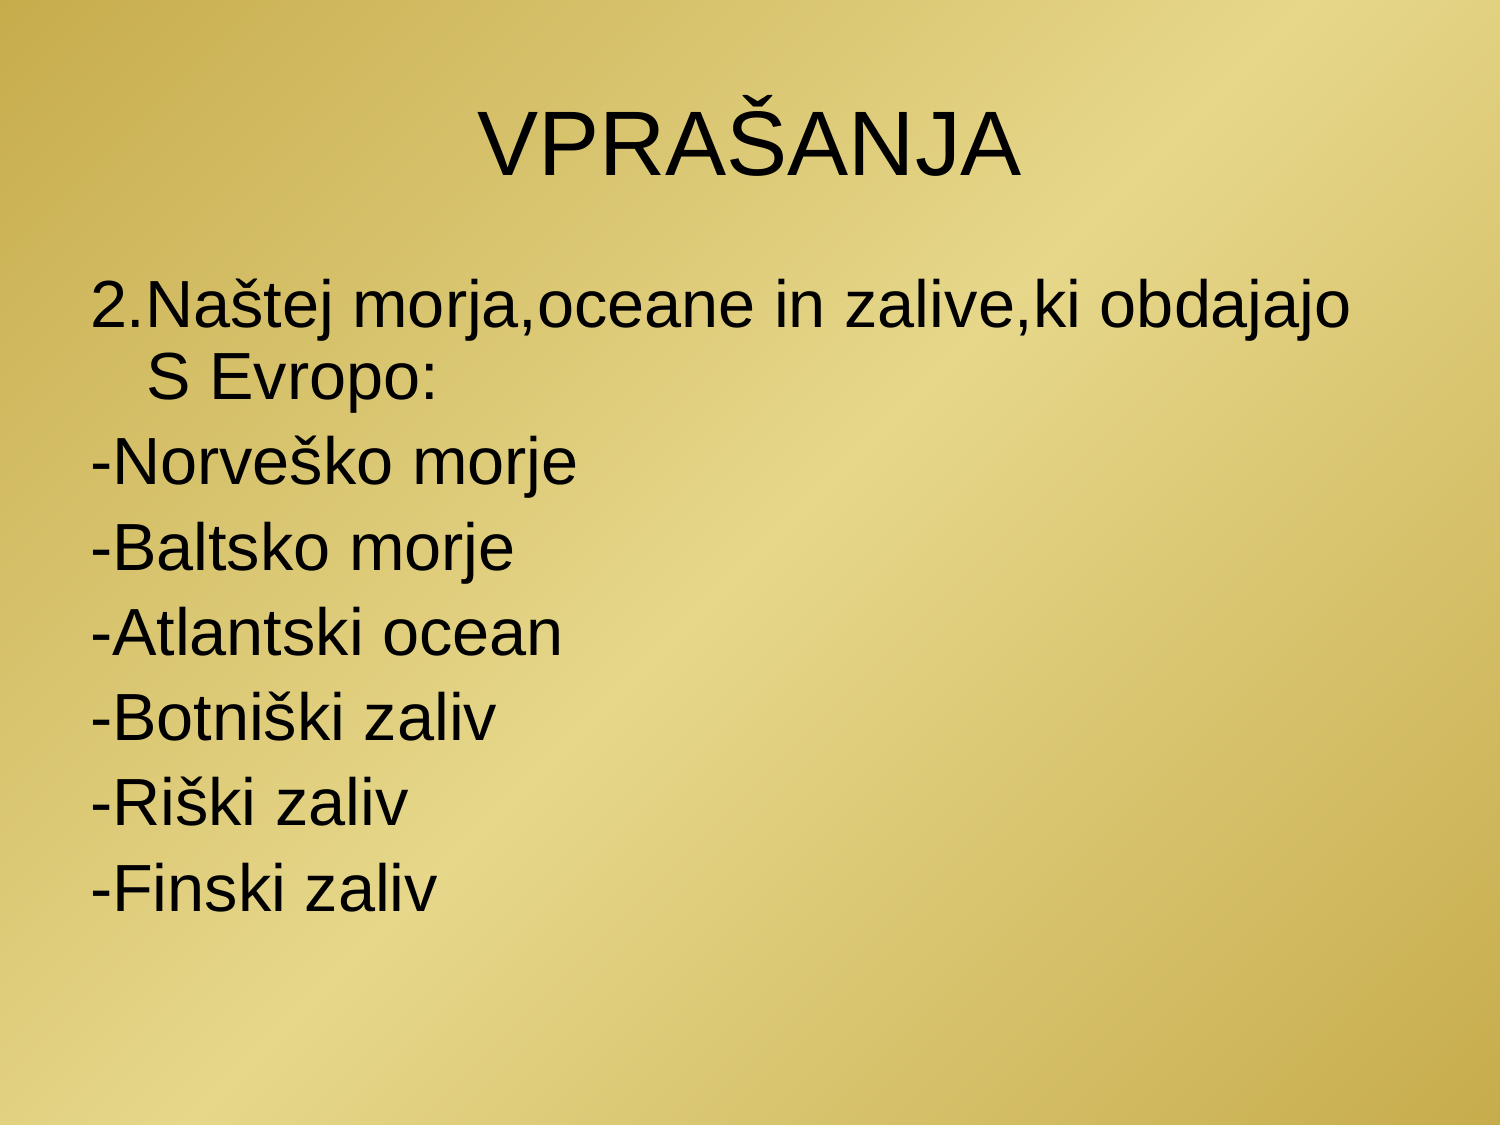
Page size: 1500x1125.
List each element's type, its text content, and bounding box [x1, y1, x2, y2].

list 2.Naštej morja,oceane in zalive,ki obdajajo S Evropo: -Norveško morje -Baltsko morje -Atlantski ocean -Botniški zaliv -Riški zaliv -Finski zaliv [75, 262, 1425, 1005]
title VPRAŠANJA [75, 45, 1425, 233]
